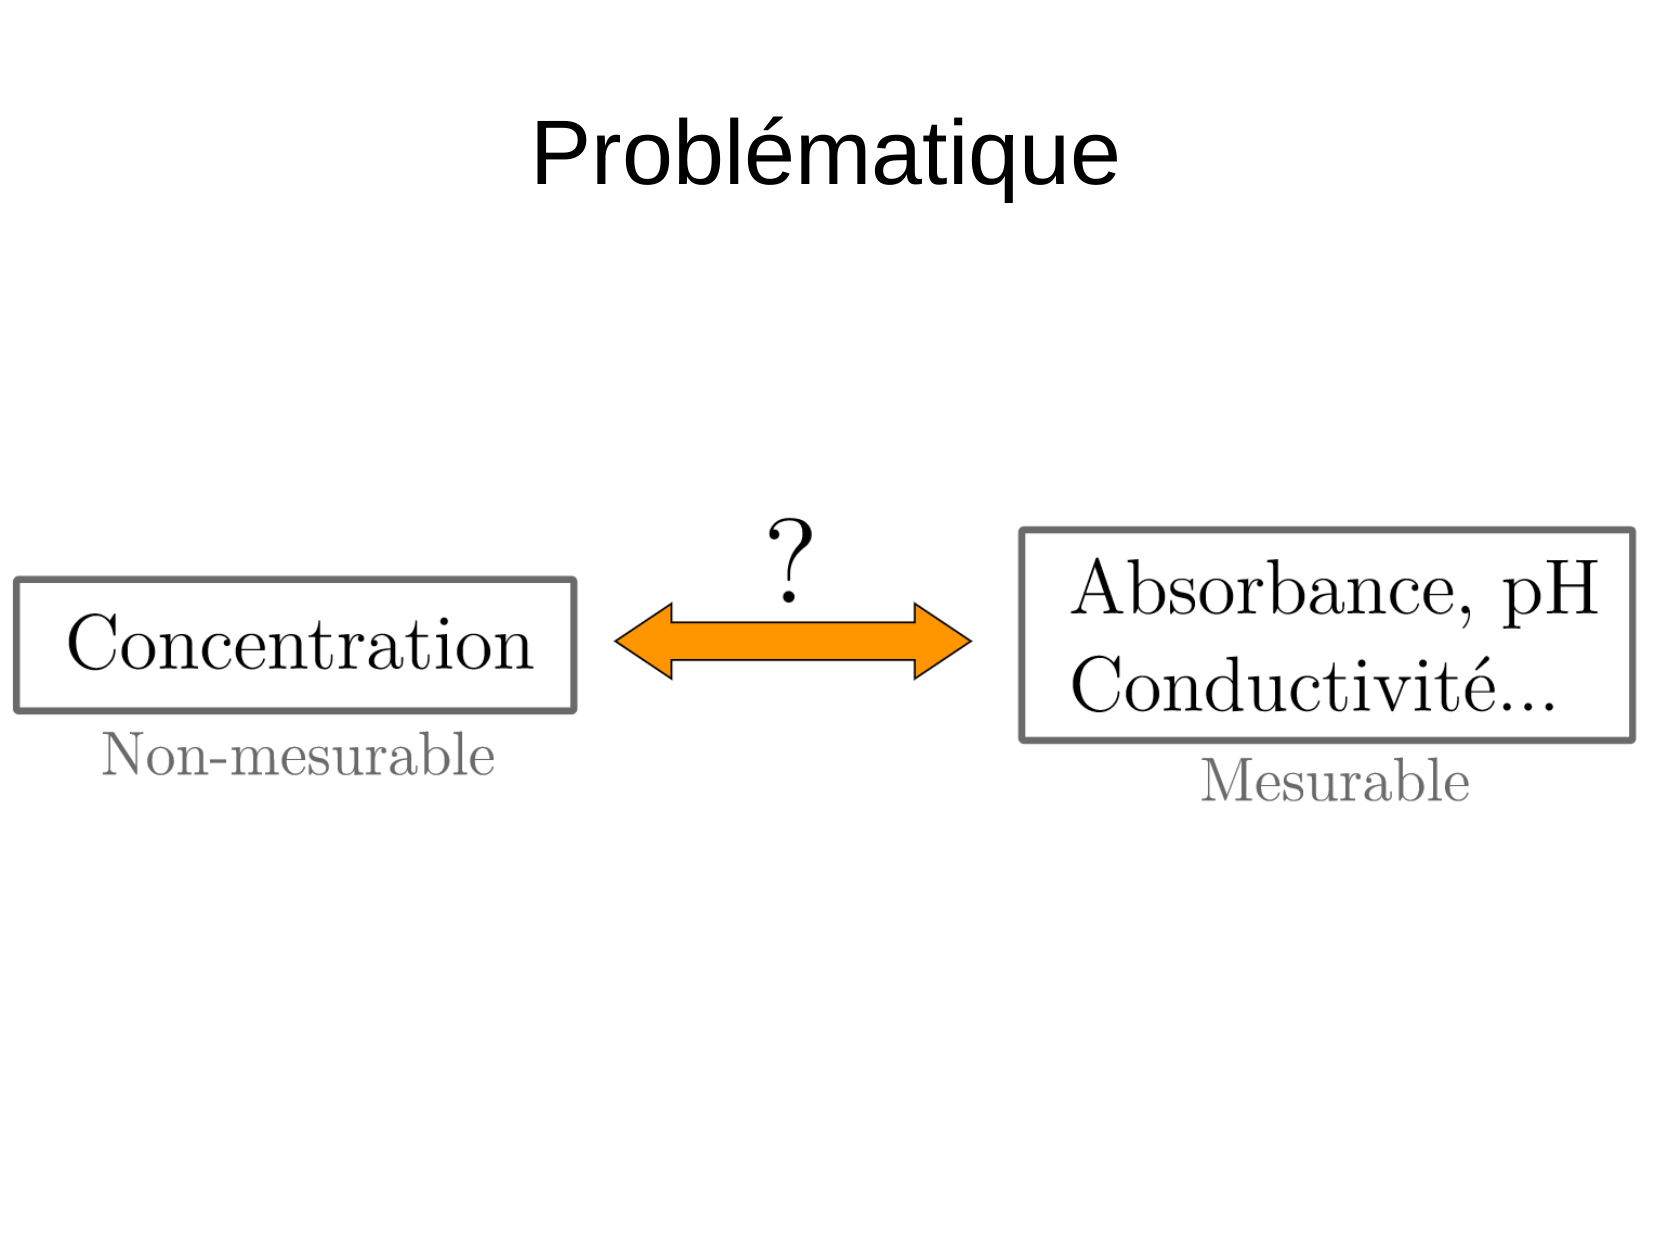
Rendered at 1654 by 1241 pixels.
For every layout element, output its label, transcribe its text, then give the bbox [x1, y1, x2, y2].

title Problématique [82, 49, 1571, 257]
picture [0, 507, 1654, 822]
